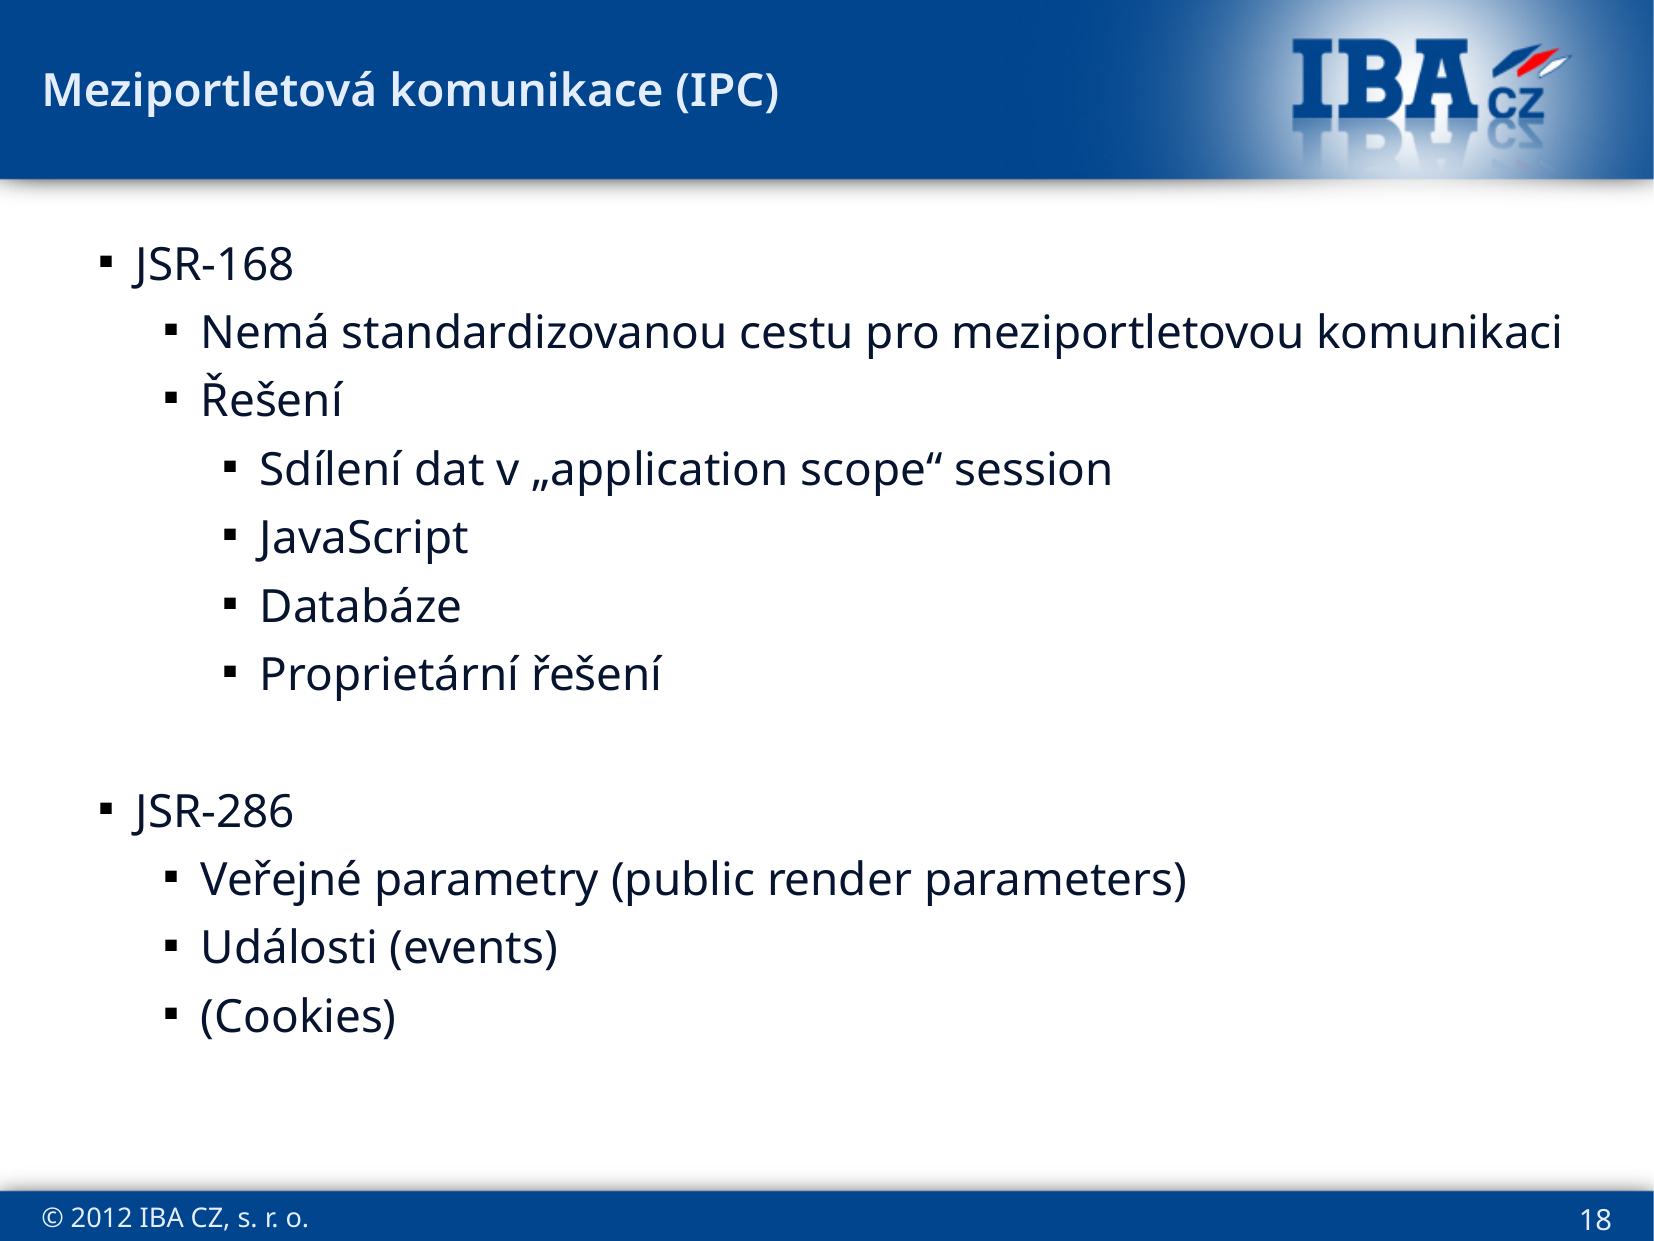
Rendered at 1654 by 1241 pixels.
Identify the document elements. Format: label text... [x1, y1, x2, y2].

list JSR-168 Nemá standardizovanou cestu pro meziportletovou komunikaci Řešení Sdílení dat v „application scope“ session JavaScript Databáze Proprietární řešení JSR-286 Veřejné parametry (public render parameters) Události (events) (Cookies) [82, 231, 1571, 1152]
title Meziportletová komunikace (IPC) [41, 0, 1105, 178]
picture [0, 0, 1654, 1241]
